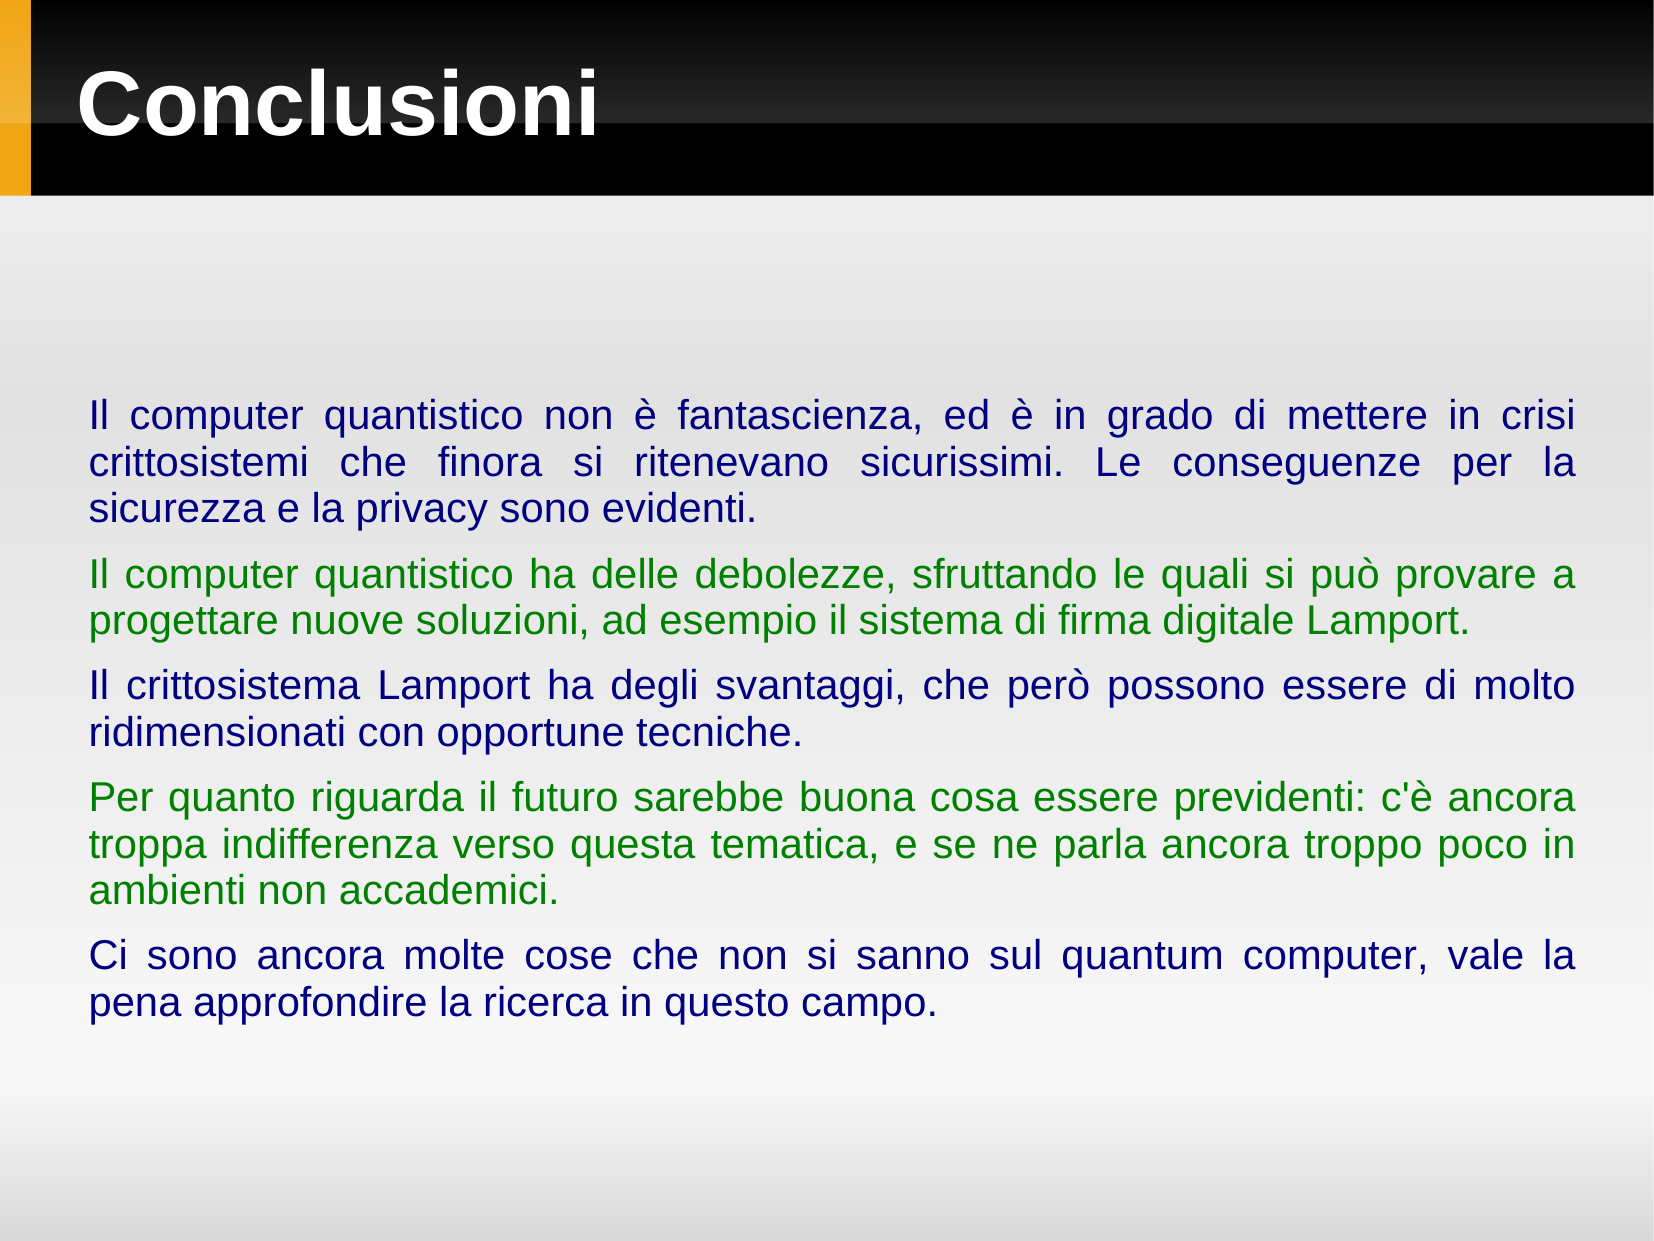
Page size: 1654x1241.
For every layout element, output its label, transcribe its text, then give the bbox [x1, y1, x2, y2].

title Conclusioni [76, 7, 1565, 200]
subtitle Il computer quantistico non è fantascienza, ed è in grado di mettere in crisi crittosistemi che finora si ritenevano sicurissimi. Le conseguenze per la sicurezza e la privacy sono evidenti. Il computer quantistico ha delle debolezze, sfruttando le quali si può provare a progettare nuove soluzioni, ad esempio il sistema di firma digitale Lamport. Il crittosistema Lamport ha degli svantaggi, che però possono essere di molto ridimensionati con opportune tecniche. Per quanto riguarda il futuro sarebbe buona cosa essere previdenti: c'è ancora troppa indifferenza verso questa tematica, e se ne parla ancora troppo poco in ambienti non accademici. Ci sono ancora molte cose che non si sanno sul quantum computer, vale la pena approfondire la ricerca in questo campo. [88, 206, 1577, 1211]
picture [0, 0, 1654, 1241]
